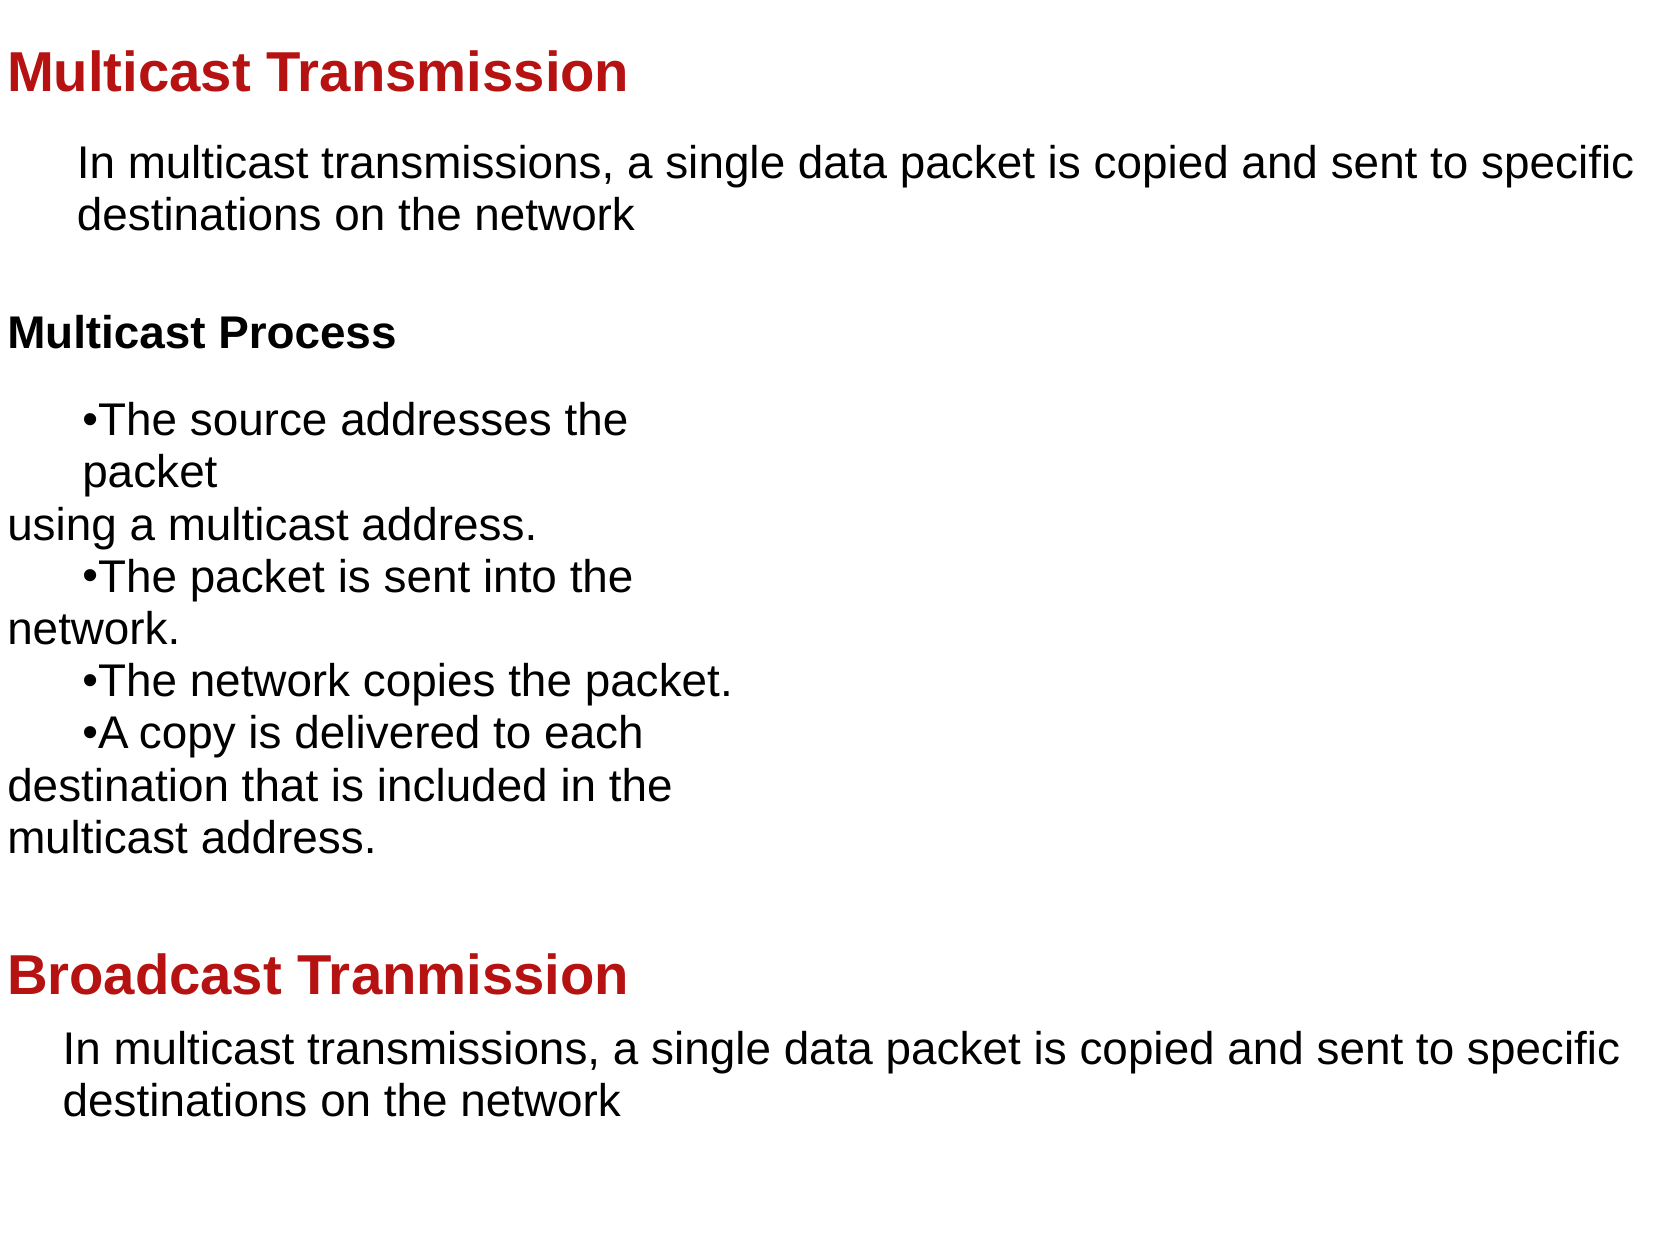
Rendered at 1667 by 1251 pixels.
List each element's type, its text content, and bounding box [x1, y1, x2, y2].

text_box In multicast transmissions, a single data packet is copied and sent to specific destinations on the network [62, 1022, 1646, 1128]
text_box Multicast Transmission [7, 40, 644, 105]
text_box In multicast transmissions, a single data packet is copied and sent to specific destinations on the network [76, 136, 1660, 242]
text_box Broadcast Tranmission [7, 942, 715, 1008]
text_box Multicast Process The source addresses the packet using a multicast address. The packet is sent into the network. The network copies the packet. A copy is delivered to each destination that is included in the multicast address. [7, 306, 757, 864]
